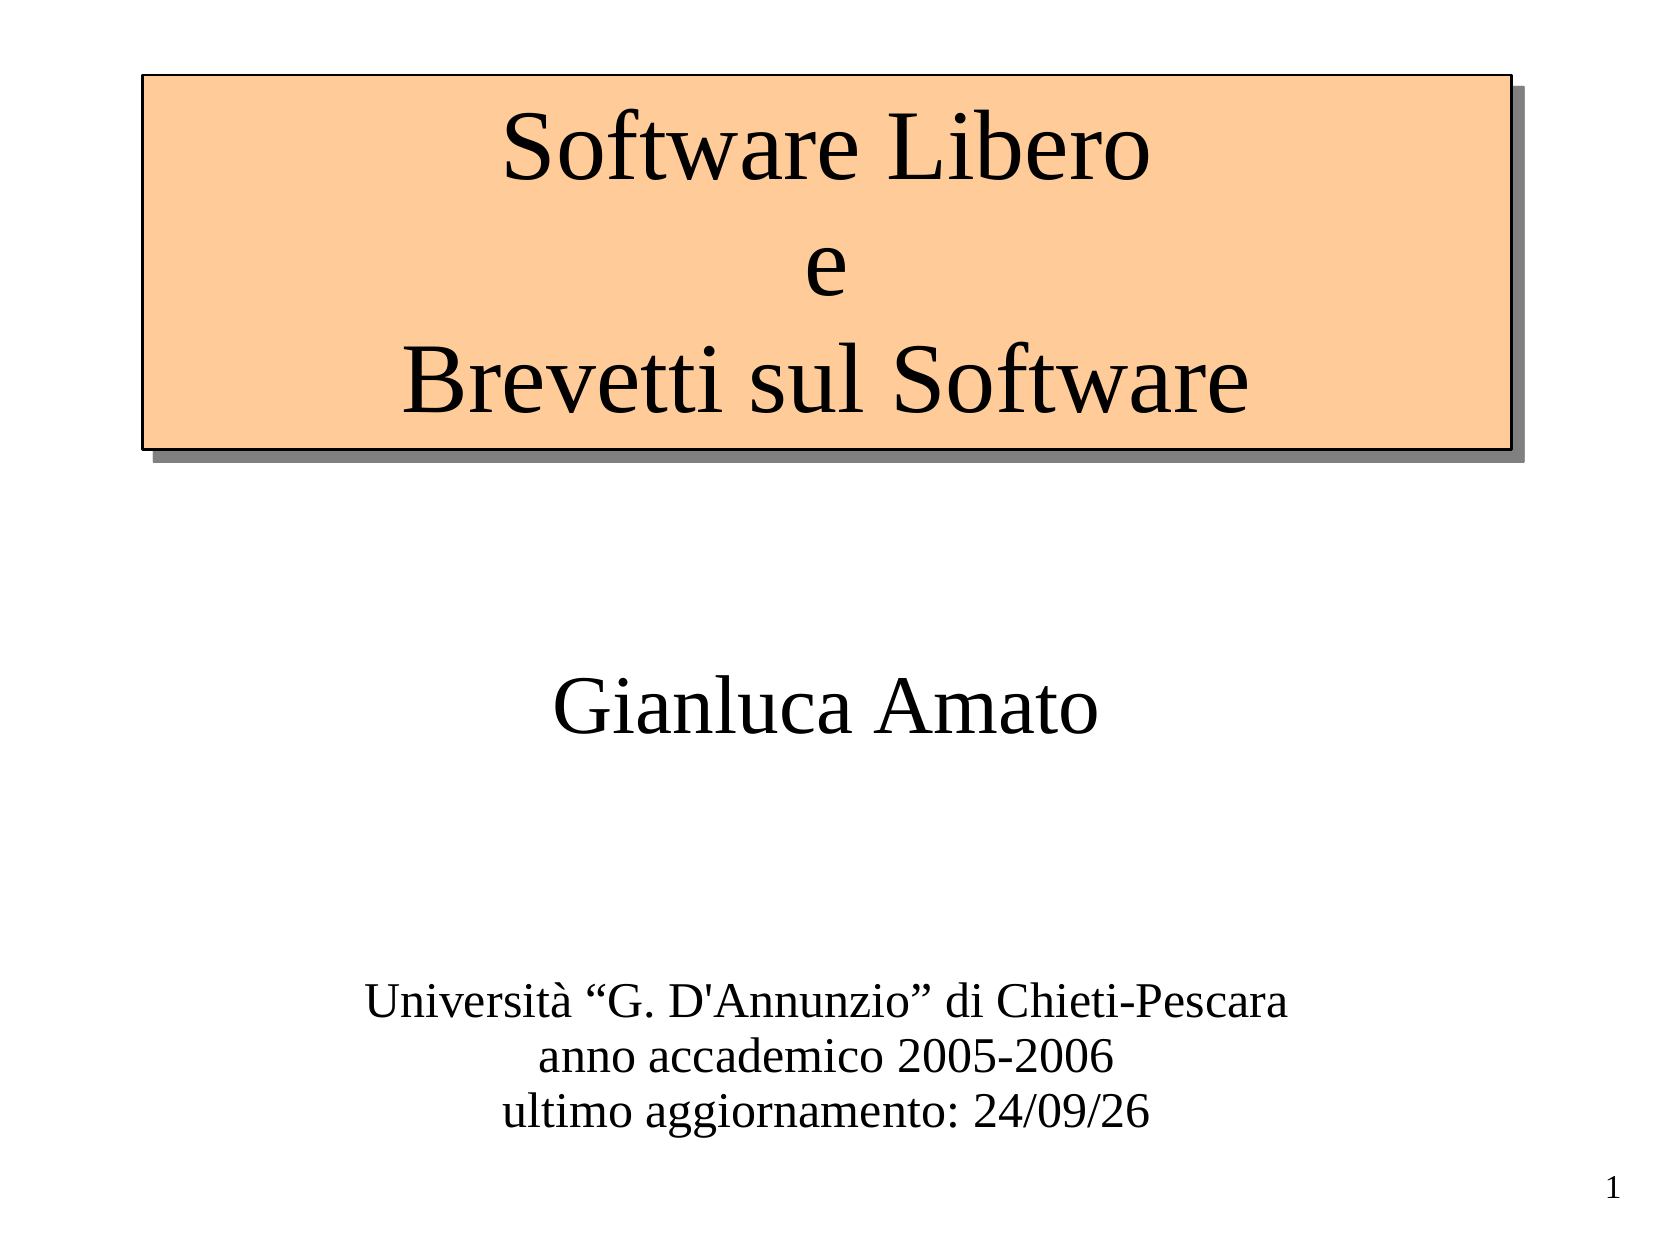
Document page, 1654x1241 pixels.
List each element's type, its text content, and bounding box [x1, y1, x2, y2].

text_box Gianluca Amato Università “G. D'Annunzio” di Chieti-Pescara anno accademico 2005-2006 ultimo aggiornamento: 08/05/06 [230, 659, 1423, 1139]
text_box Software Libero e Brevetti sul Software [142, 75, 1512, 450]
